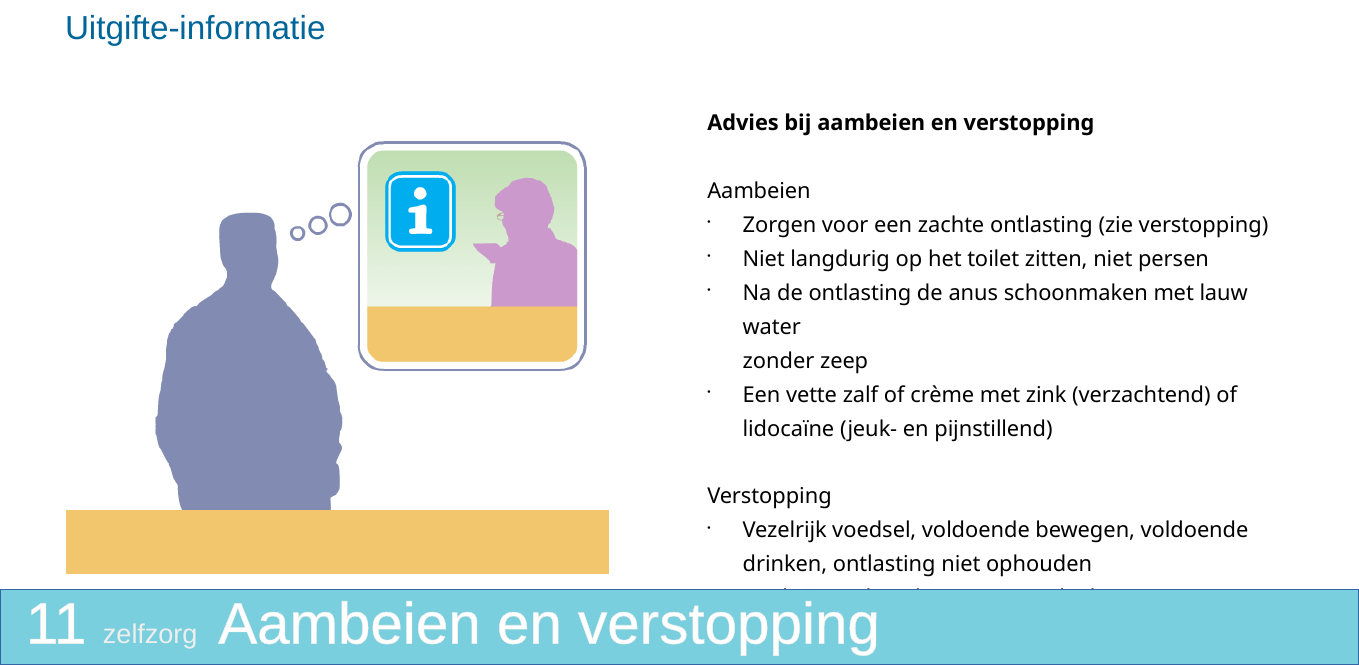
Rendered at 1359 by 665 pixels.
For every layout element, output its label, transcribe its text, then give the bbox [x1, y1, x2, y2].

picture [66, 118, 609, 574]
text_box Advies bij aambeien en verstopping Aambeien Zorgen voor een zachte ontlasting (zie verstopping) Niet langdurig op het toilet zitten, niet persen Na de ontlasting de anus schoonmaken met lauw water zonder zeep Een vette zalf of crème met zink (verzachtend) of lidocaïne (jeuk- en pijnstillend) Verstopping Vezelrijk voedsel, voldoende bewegen, voldoende drinken, ontlasting niet ophouden Medicijnen: lactulose, macrogol, plantago ovatapreparaat, sterculiumpreparaat [692, 95, 1302, 589]
title 11 zelfzorg Aambeien en verstopping [26, 590, 993, 665]
title Uitgifte-informatie [65, 9, 1288, 83]
text_box [0, 589, 1359, 665]
